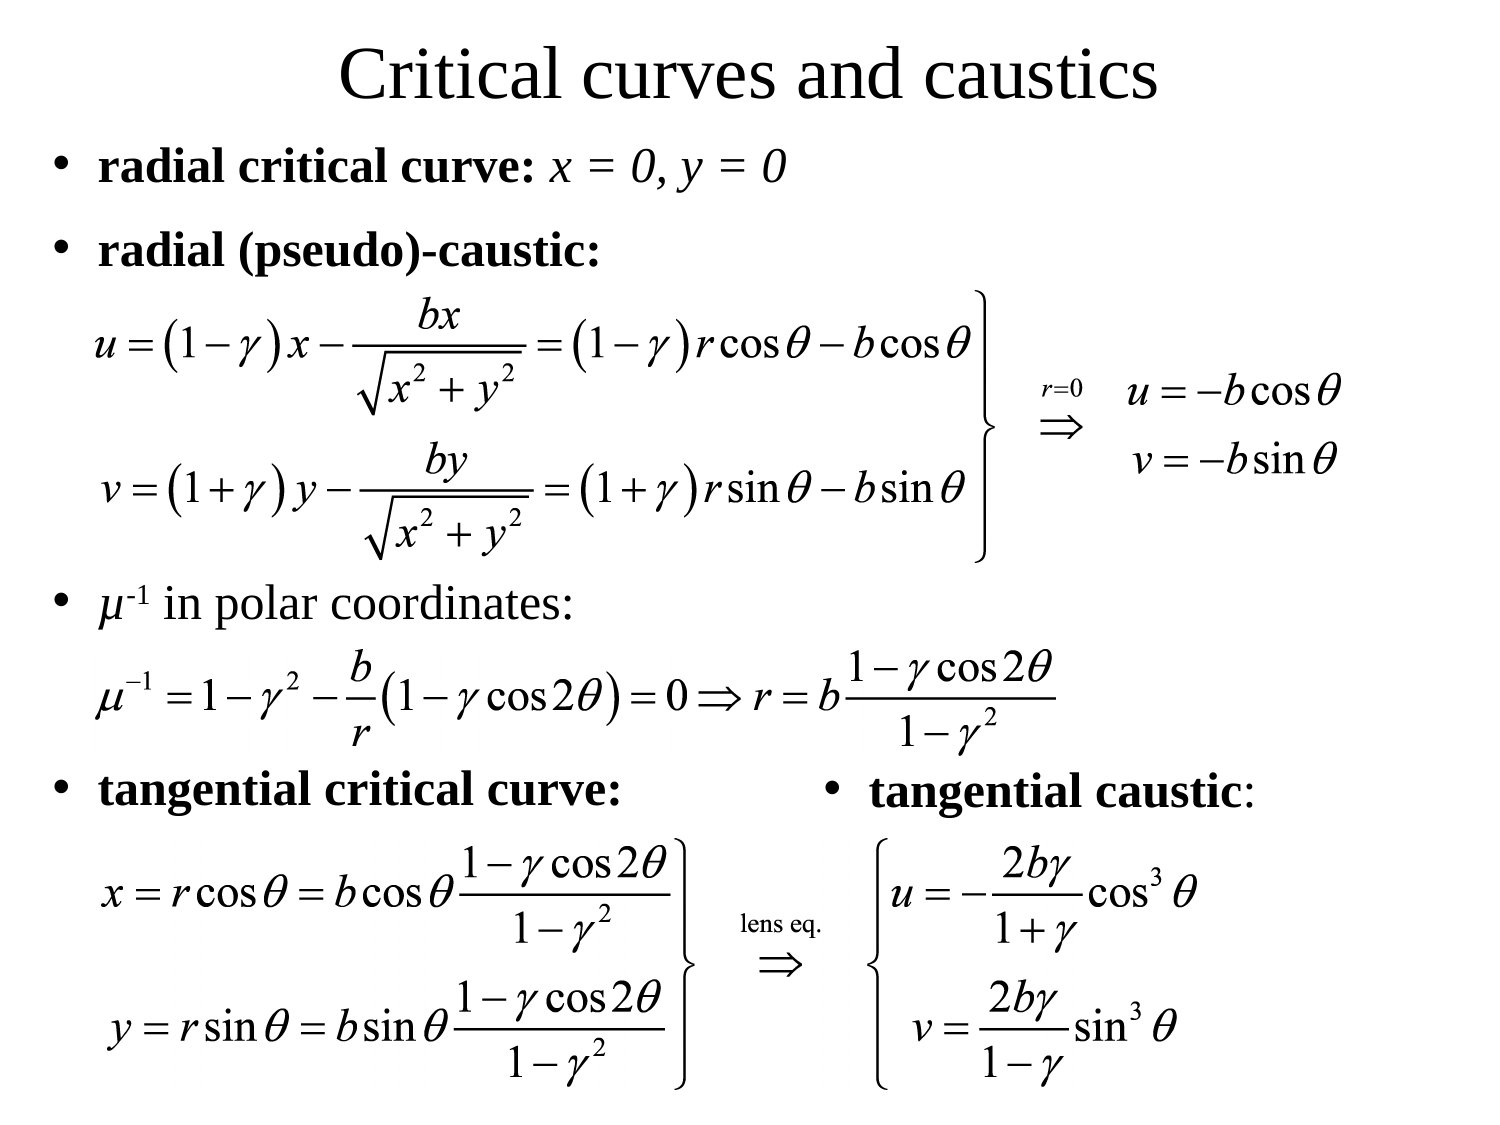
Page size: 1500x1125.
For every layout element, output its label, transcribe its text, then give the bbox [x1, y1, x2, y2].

picture [95, 649, 1056, 756]
text_box tangential caustic: [808, 749, 1334, 838]
list radial critical curve: x = 0, y = 0 radial (pseudo)-caustic: [37, 124, 1463, 300]
title Critical curves and caustics [75, 12, 1425, 124]
picture [95, 290, 1341, 563]
picture [101, 838, 1197, 1090]
text_box µ-1 in polar coordinates: tangential critical curve: [37, 561, 838, 824]
